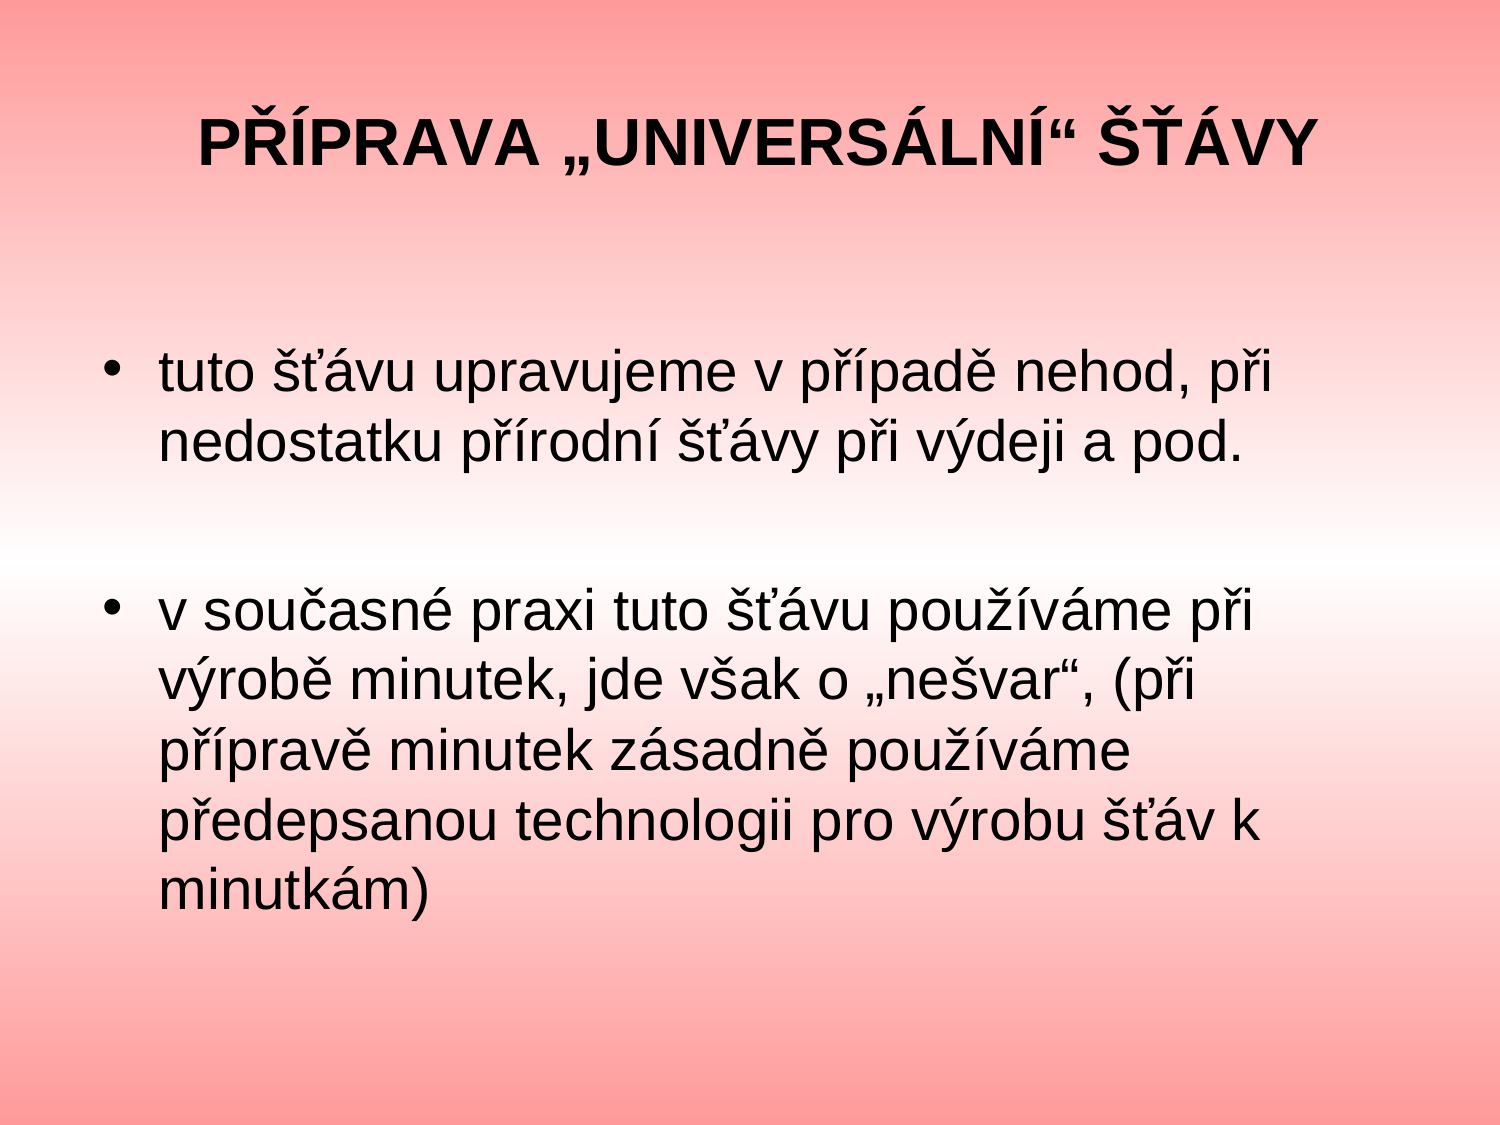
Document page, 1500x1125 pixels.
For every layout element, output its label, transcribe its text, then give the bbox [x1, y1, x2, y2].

title PŘÍPRAVA „UNIVERSÁLNÍ“ ŠŤÁVY [75, 45, 1426, 233]
list tuto šťávu upravujeme v případě nehod, při nedostatku přírodní šťávy při výdeji a pod. v současné praxi tuto šťávu používáme při výrobě minutek, jde však o „nešvar“, (při přípravě minutek zásadně používáme předepsanou technologii pro výrobu šťáv k minutkám) [87, 324, 1400, 1101]
